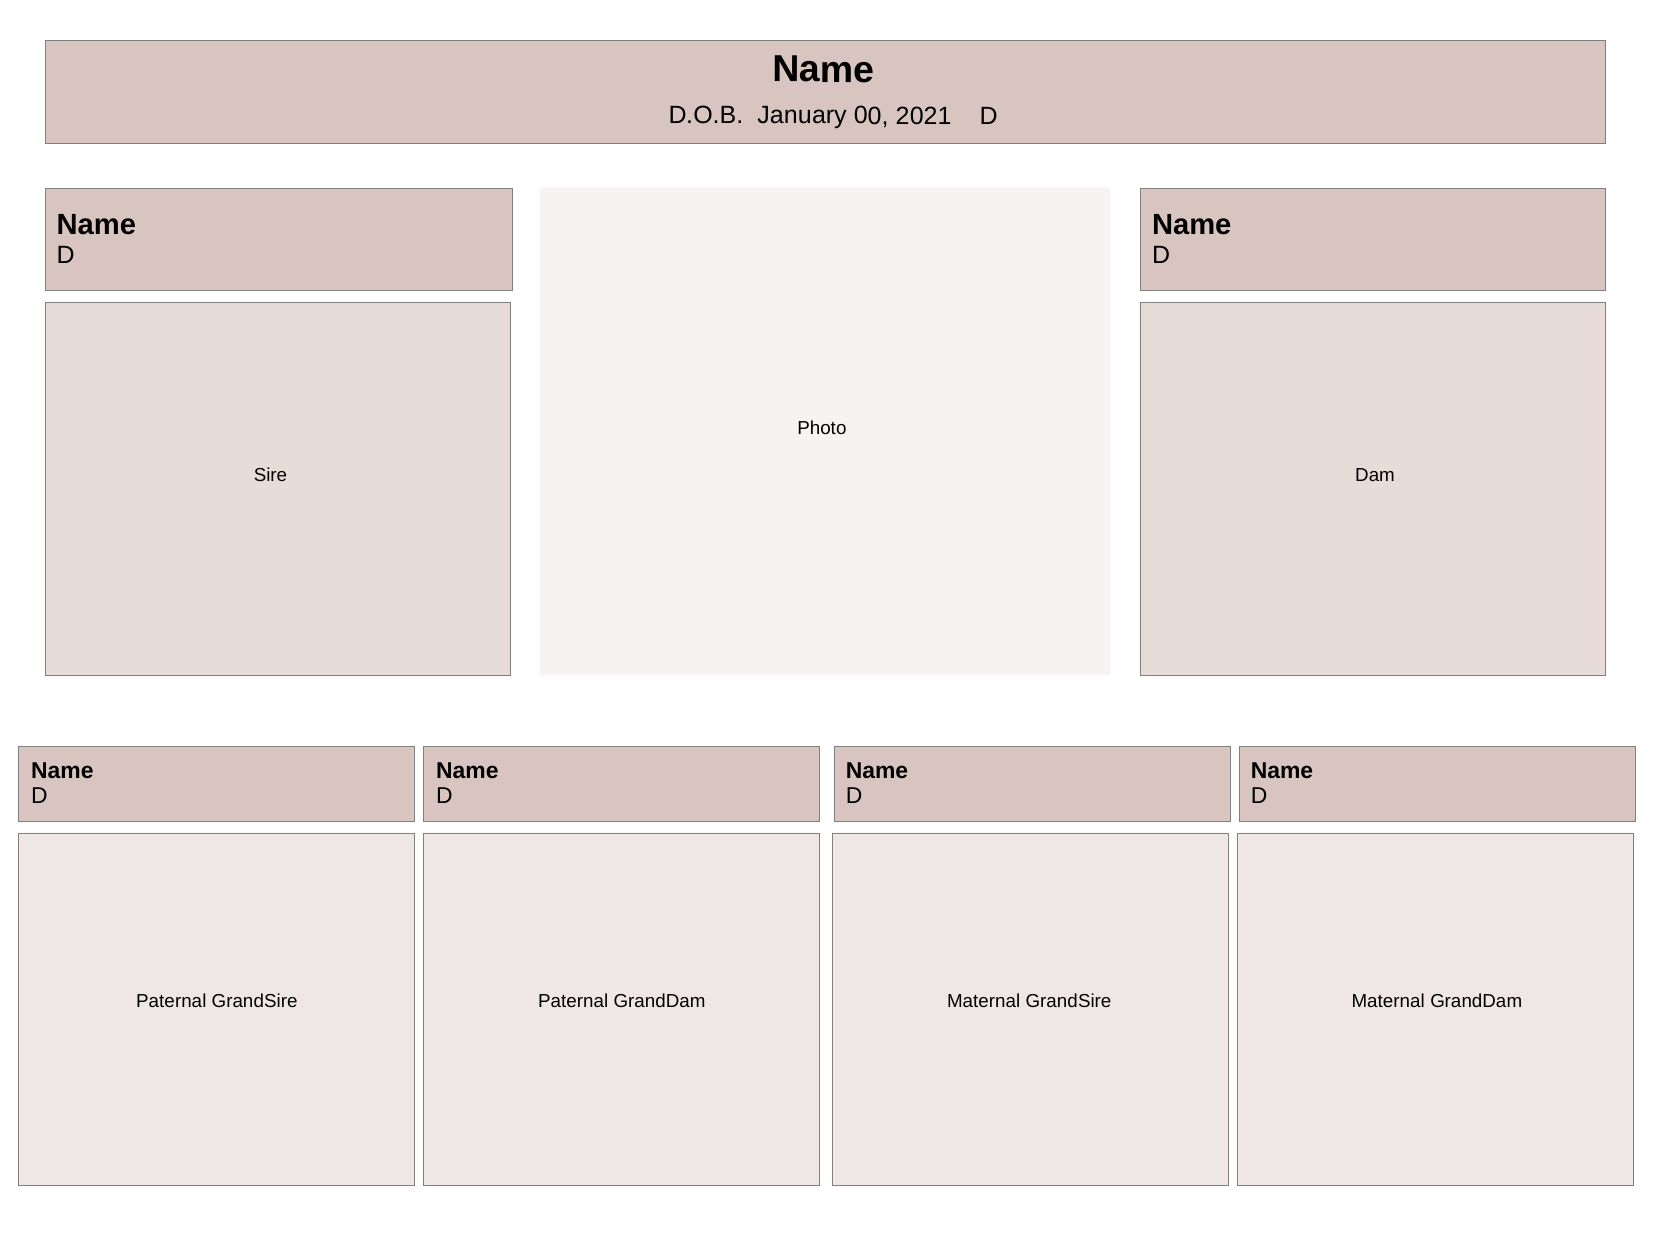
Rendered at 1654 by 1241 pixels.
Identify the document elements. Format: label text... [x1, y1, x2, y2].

text_box Paternal GrandSire [18, 983, 416, 1019]
text_box [423, 833, 820, 983]
text_box [1237, 833, 1634, 983]
text_box [1140, 188, 1606, 201]
text_box Sire [37, 457, 504, 493]
text_box [18, 833, 415, 983]
text_box [18, 746, 415, 750]
text_box Photo [536, 409, 1107, 446]
text_box Maternal GrandDam [1237, 983, 1636, 1019]
text_box Name D [831, 750, 1233, 845]
text_box [863, 40, 1606, 144]
text_box [18, 1019, 415, 1186]
text_box Name D [421, 750, 824, 845]
text_box Maternal GrandSire [830, 983, 1228, 1019]
text_box Dam [1141, 457, 1608, 493]
text_box [1140, 302, 1606, 676]
text_box [423, 1019, 820, 1186]
text_box [834, 746, 1231, 750]
text_box Name D.O.B. January 00, 2021 D [460, 39, 1186, 152]
text_box [540, 187, 1111, 676]
text_box [45, 40, 461, 144]
text_box Paternal GrandDam [423, 983, 821, 1019]
text_box Name D [1236, 750, 1638, 845]
text_box [45, 302, 511, 676]
text_box [1237, 1019, 1634, 1186]
text_box [423, 746, 820, 750]
text_box Name D [1137, 201, 1627, 303]
text_box [832, 833, 1229, 1186]
text_box Name D [41, 201, 532, 303]
text_box [45, 188, 513, 201]
text_box [1239, 746, 1636, 750]
text_box Name D [16, 750, 419, 845]
